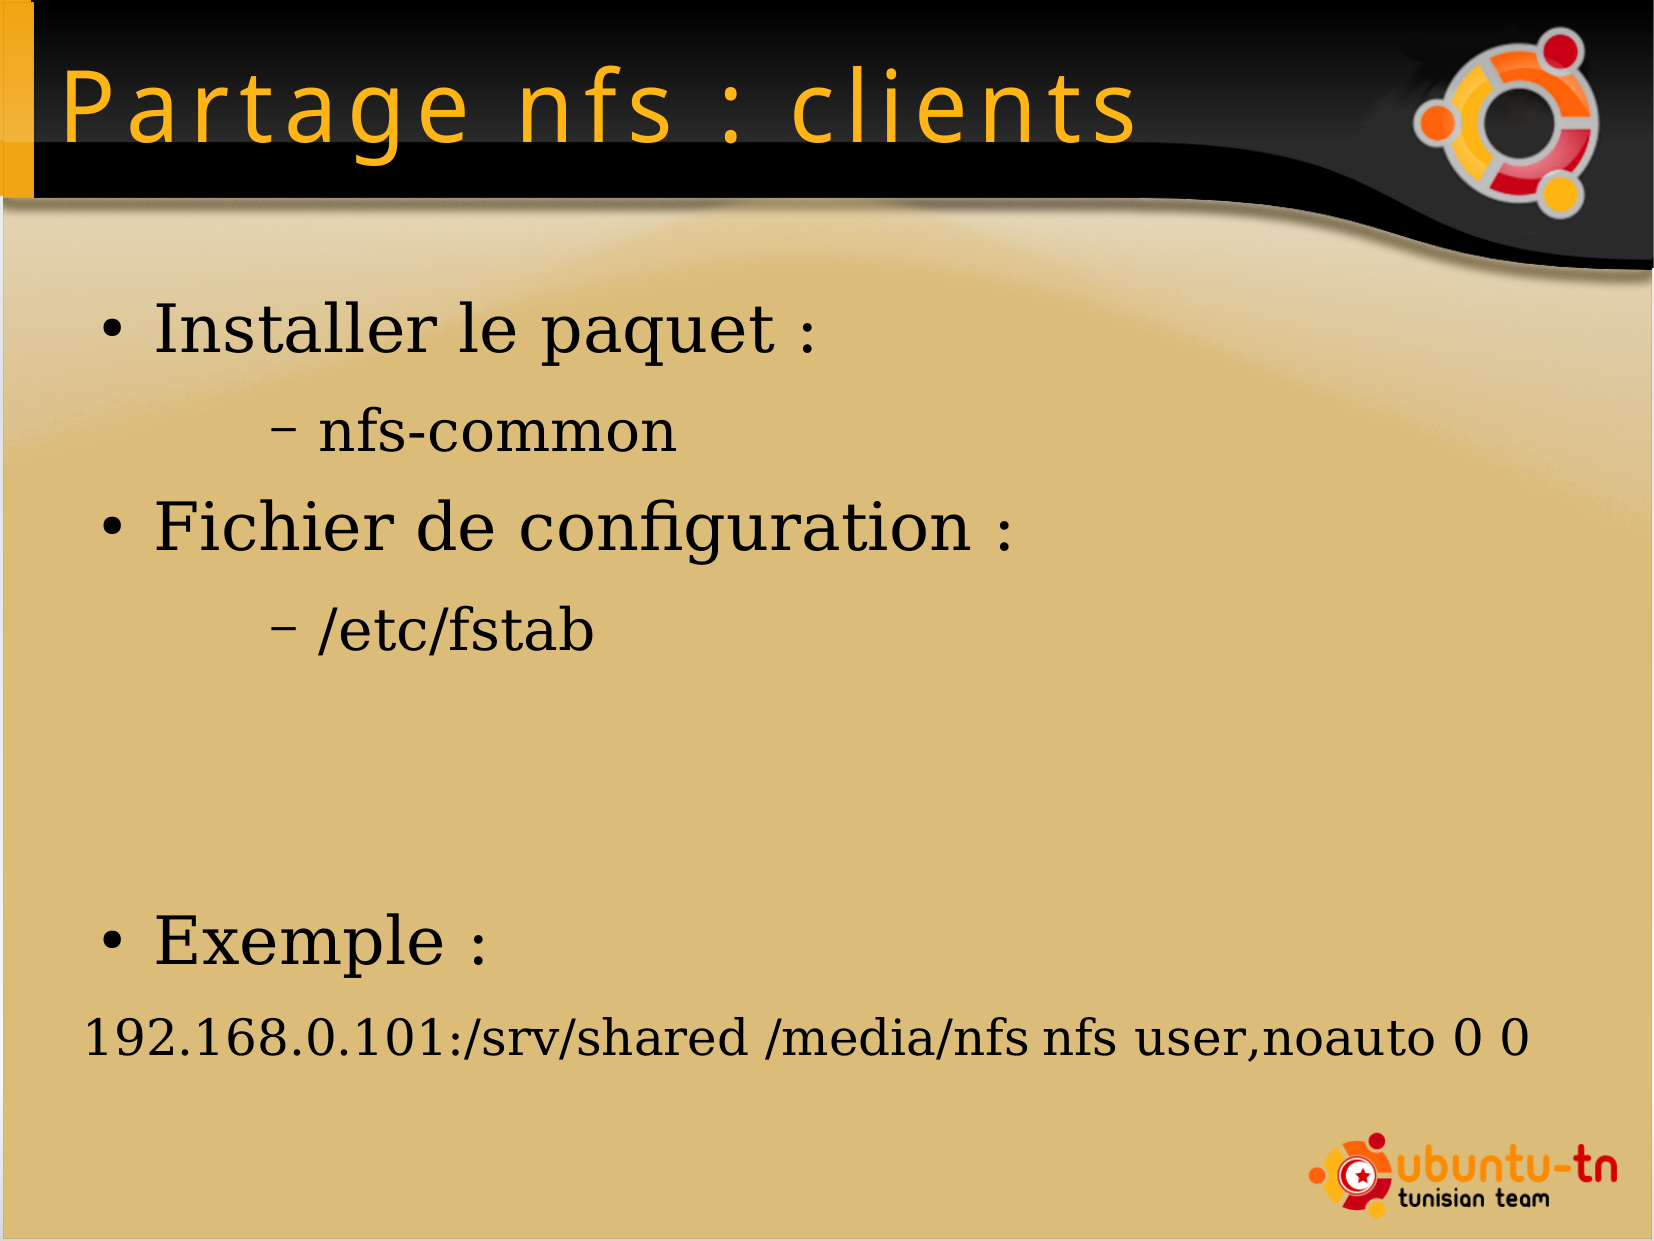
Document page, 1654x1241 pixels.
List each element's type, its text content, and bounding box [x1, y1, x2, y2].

list Installer le paquet : nfs-common Fichier de configuration : /etc/fstab Exemple : 192.168.0.101:/srv/shared /media/nfs nfs user,noauto 0 0 [82, 290, 1571, 1176]
picture [0, 0, 1654, 1241]
title Partage nfs : clients [59, 36, 1388, 171]
